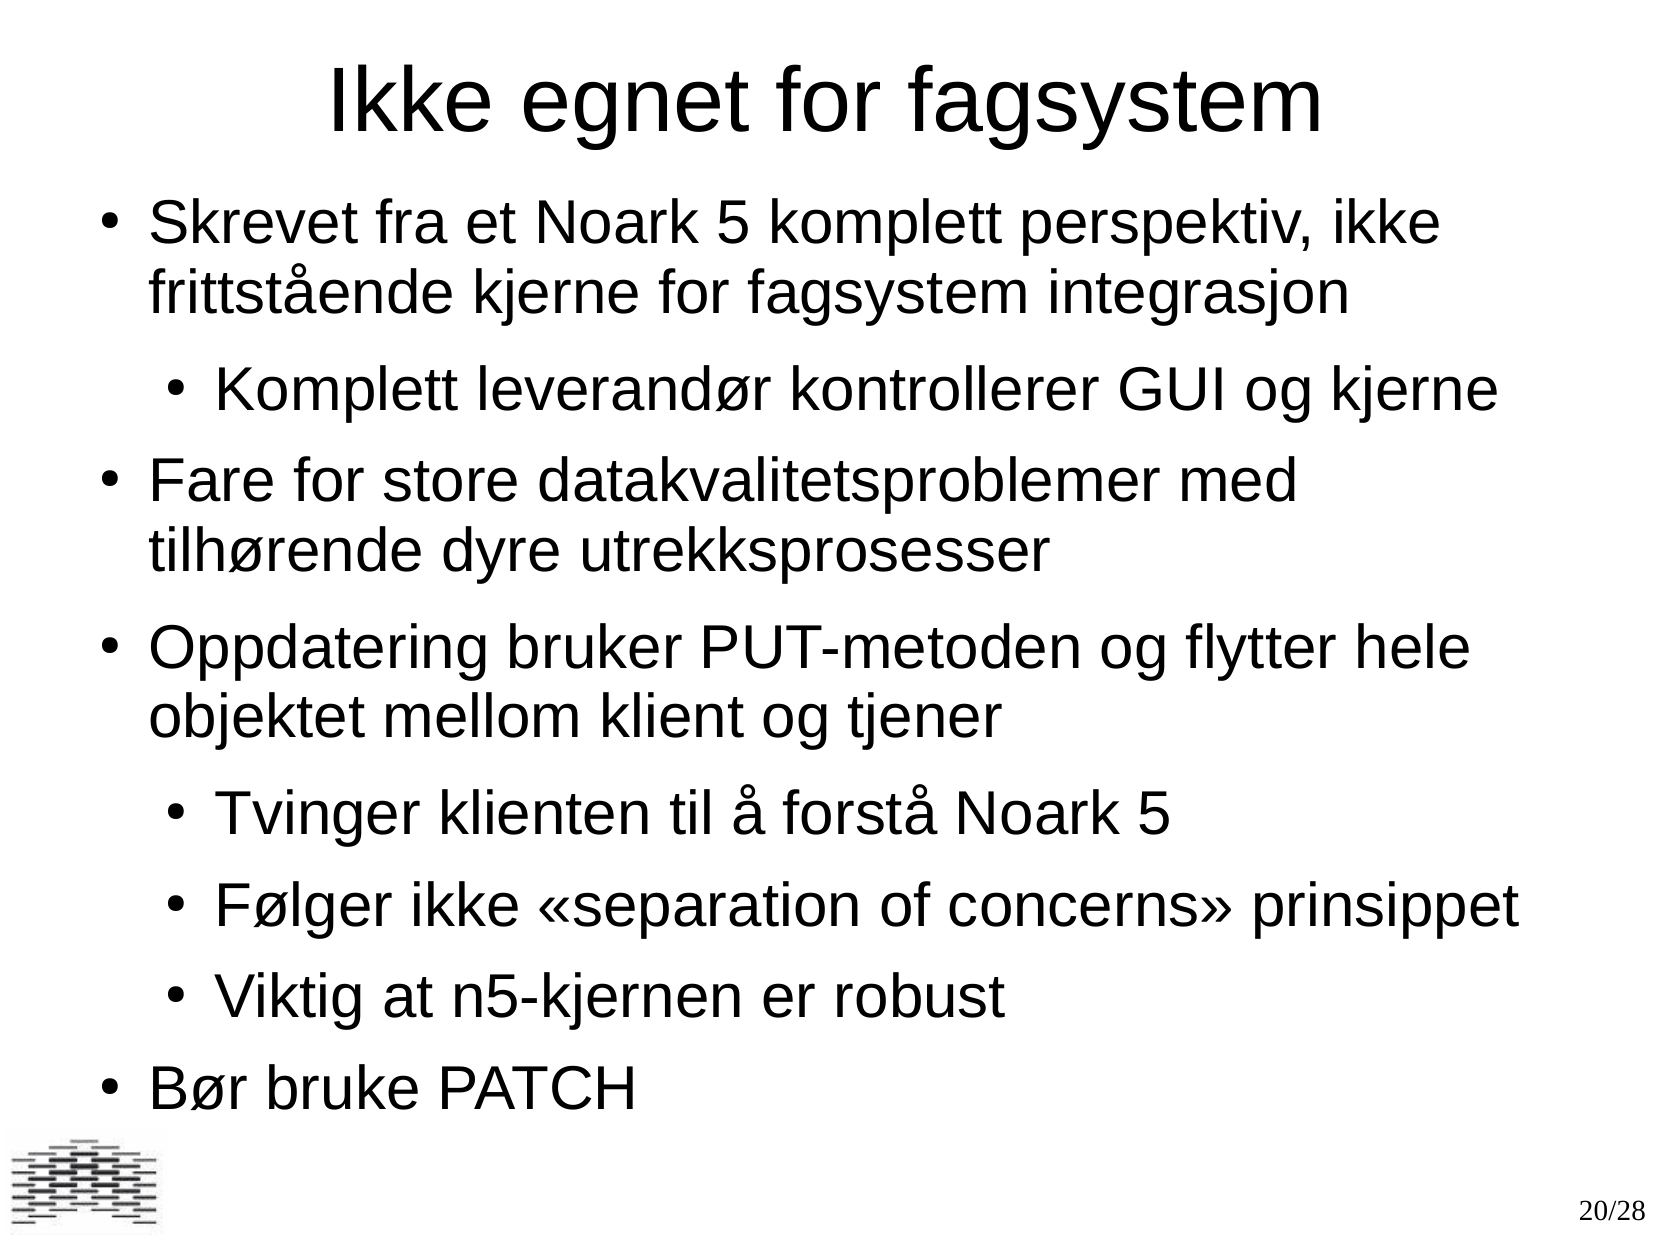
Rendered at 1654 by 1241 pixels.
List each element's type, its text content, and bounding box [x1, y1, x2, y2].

list Skrevet fra et Noark 5 komplett perspektiv, ikke frittstående kjerne for fagsystem integrasjon Komplett leverandør kontrollerer GUI og kjerne Fare for store datakvalitetsproblemer med tilhørende dyre utrekksprosesser Oppdatering bruker PUT-metoden og flytter hele objektet mellom klient og tjener Tvinger klienten til å forstå Noark 5 Følger ikke «separation of concerns» prinsippet Viktig at n5-kjernen er robust Bør bruke PATCH [82, 187, 1571, 1138]
text_box [82, 48, 1571, 152]
picture [5, 1129, 169, 1235]
